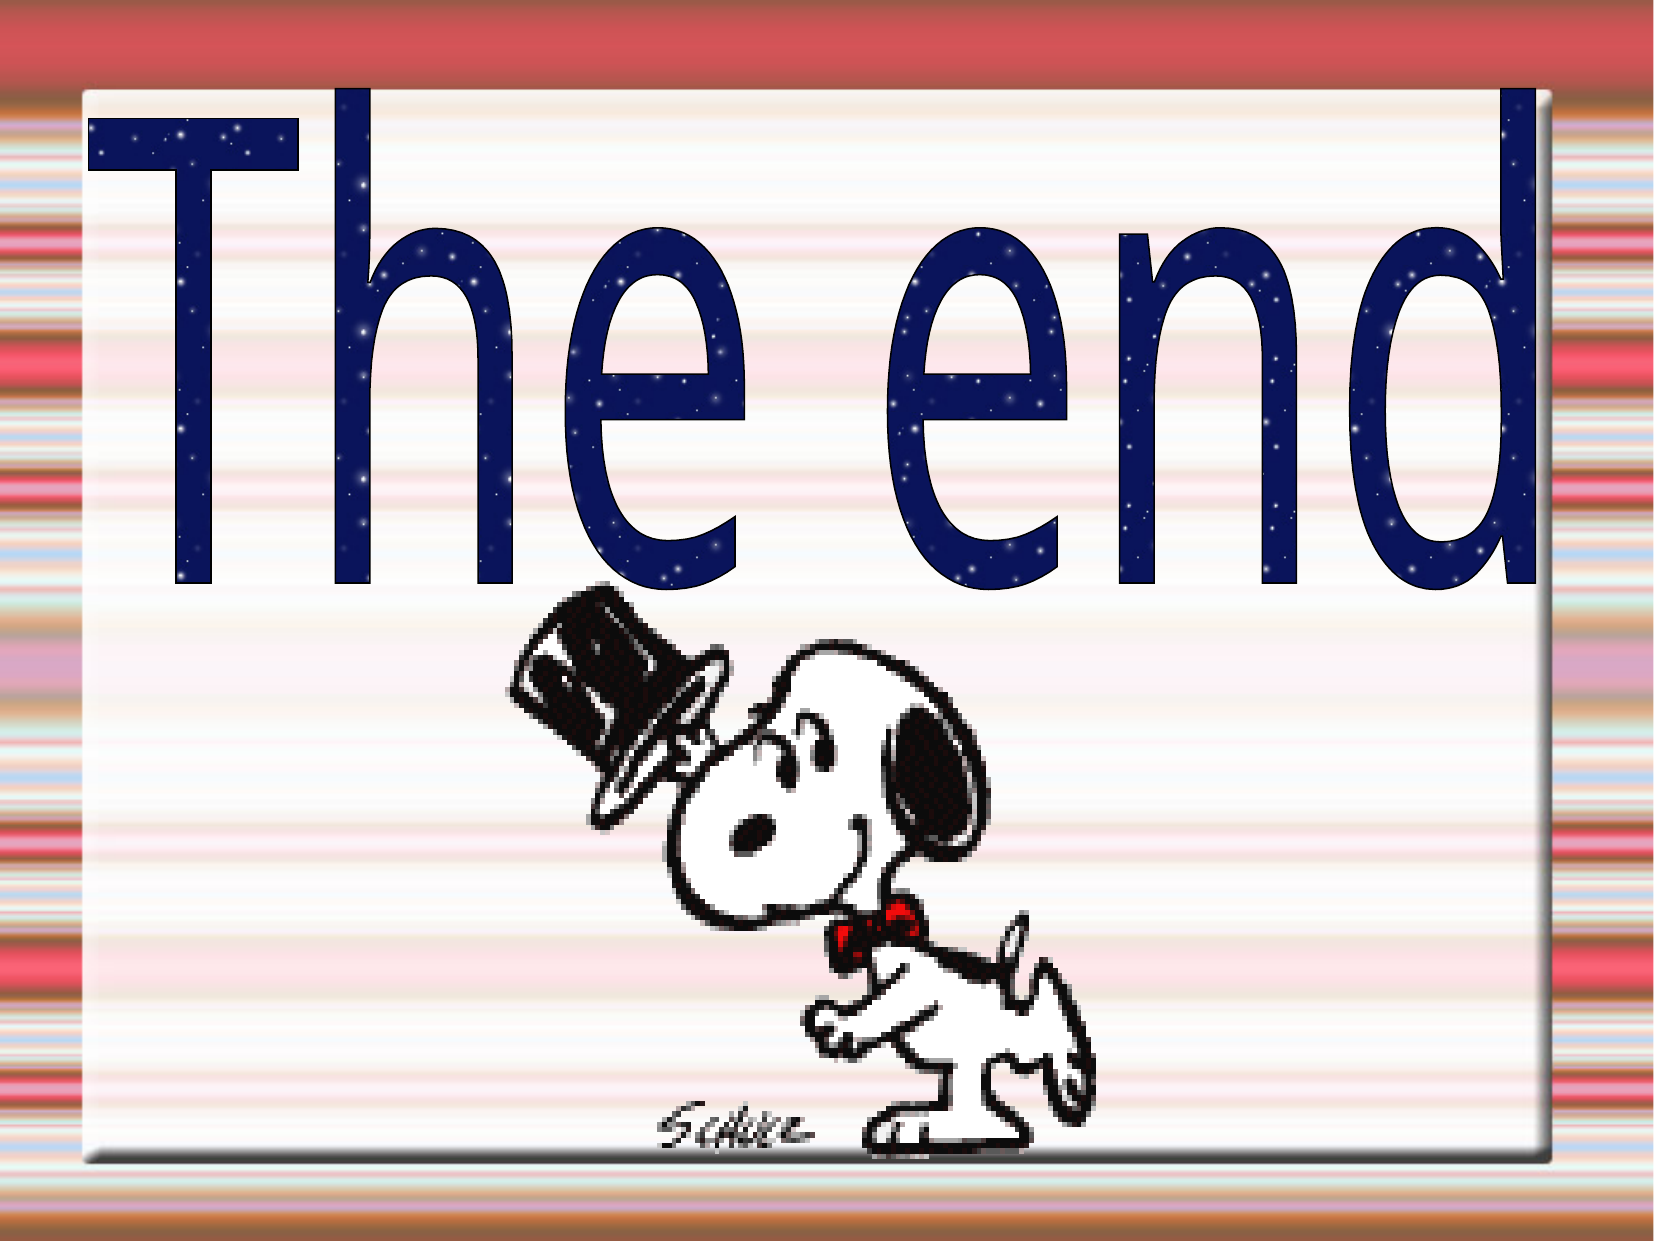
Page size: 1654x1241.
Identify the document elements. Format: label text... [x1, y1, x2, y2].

picture [0, 0, 1654, 1241]
text_box The end [1119, 227, 1297, 583]
text_box The end [565, 227, 745, 560]
text_box The end [887, 227, 1067, 560]
text_box The end [88, 118, 298, 583]
text_box The end [335, 88, 513, 583]
text_box The end [1349, 88, 1536, 590]
